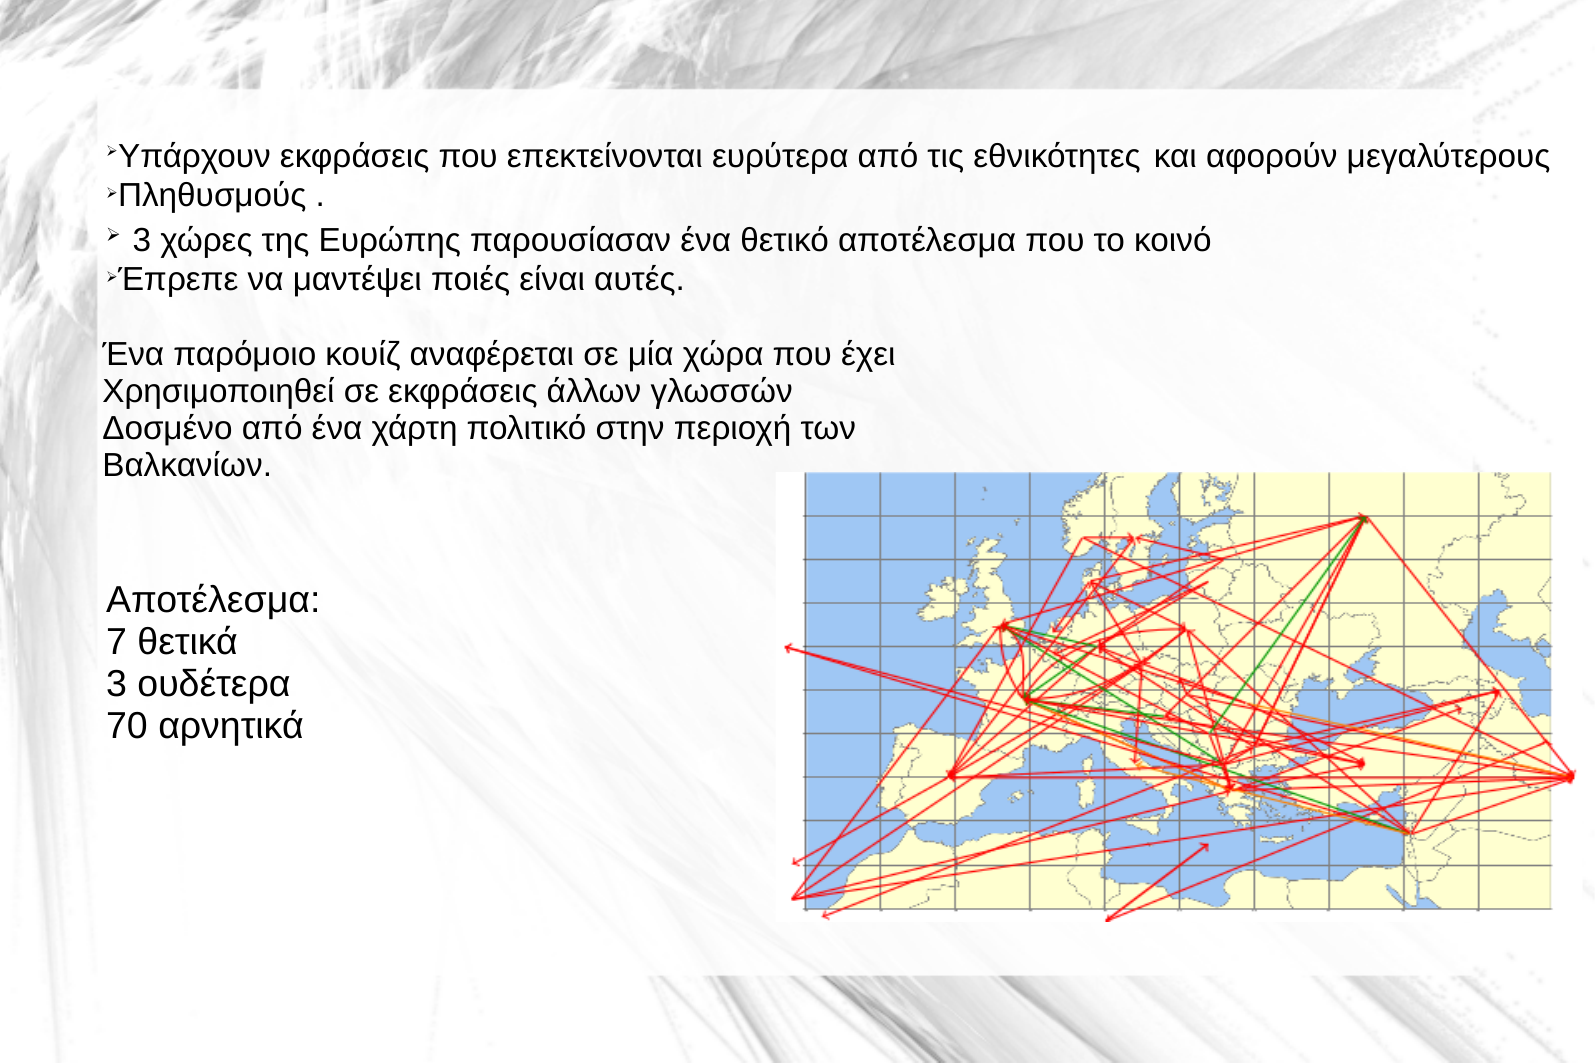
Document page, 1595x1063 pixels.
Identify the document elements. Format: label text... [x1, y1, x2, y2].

text_box Υπάρχουν εκφράσεις που επεκτείνονται ευρύτερα από τις εθνικότητες και αφορούν μεγαλύτερους Πληθυσμούς . 3 χώρες της Ευρώπης παρουσίασαν ένα θετικό αποτέλεσμα που το κοινό Έπρεπε να μαντέψει ποιές είναι αυτές. [106, 129, 1566, 308]
text_box Ένα παρόμοιο κουίζ αναφέρεται σε μία χώρα που έχει Χρησιμοποιηθεί σε εκφράσεις άλλων γλωσσών Δοσμένο από ένα χάρτη πολιτικό στην περιοχή των Βαλκανίων. [102, 335, 910, 485]
text_box Αποτέλεσμα: 7 θετικά 3 ουδέτερα 70 αρνητικά [106, 578, 333, 747]
text_box [744, 472, 1583, 922]
